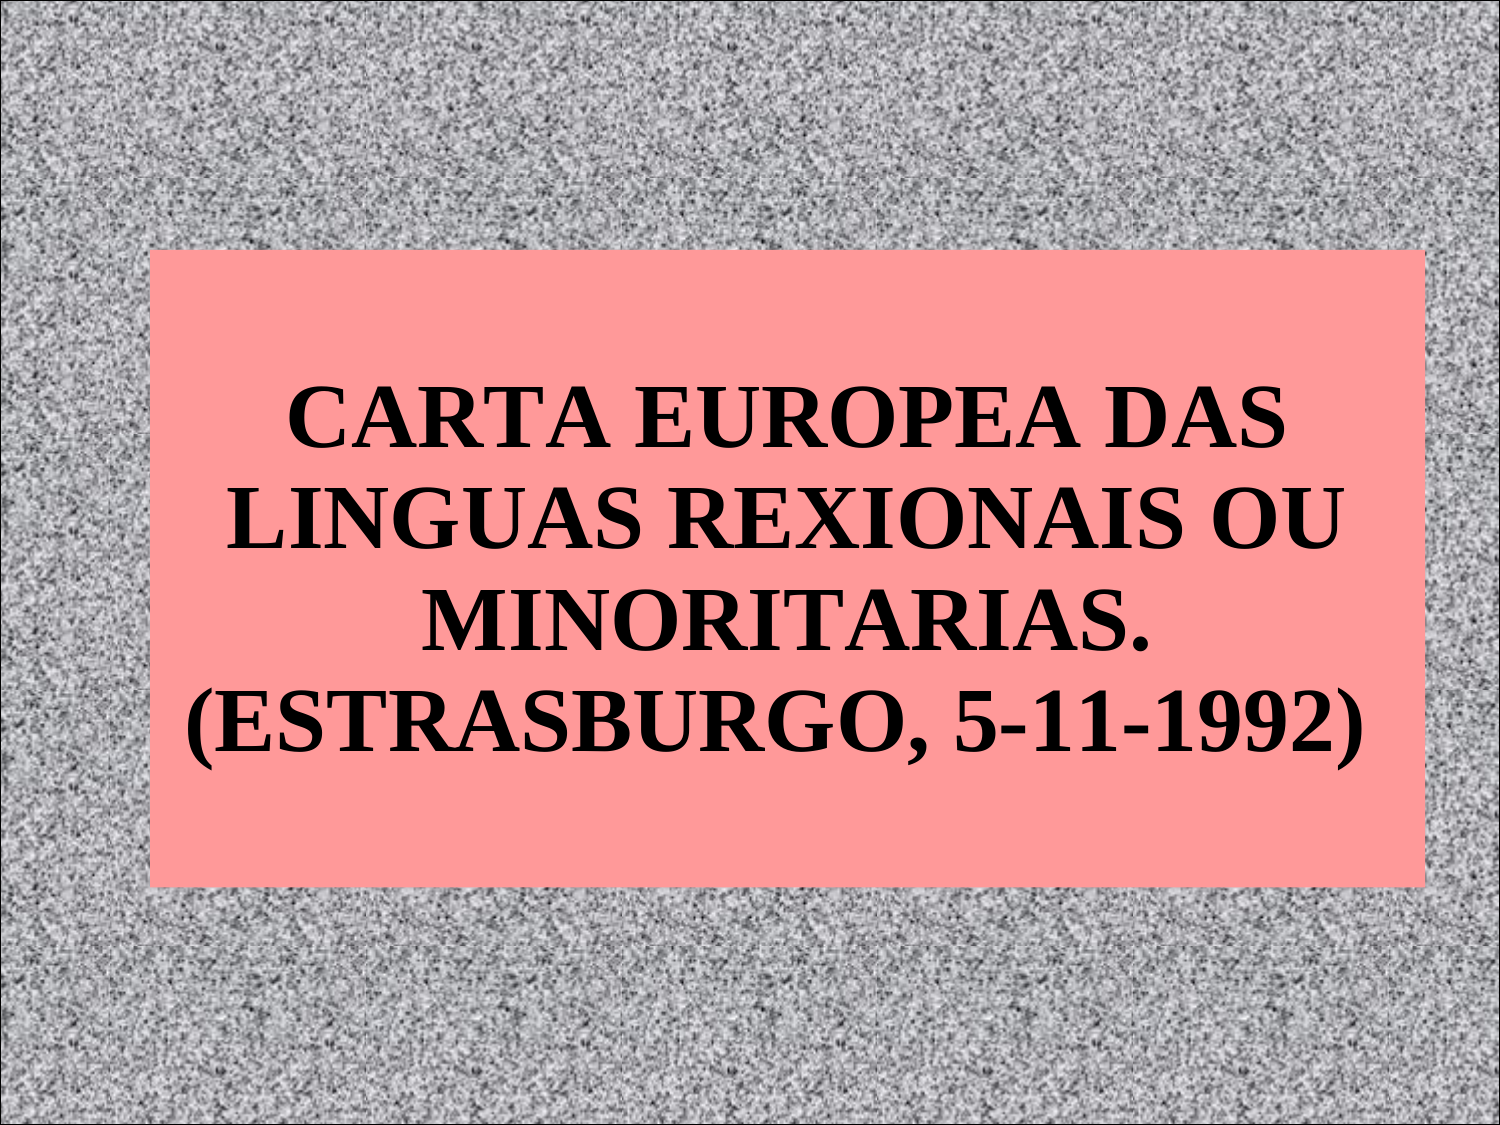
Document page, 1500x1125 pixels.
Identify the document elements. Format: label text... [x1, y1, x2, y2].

title CARTA EUROPEA DAS LINGUAS REXIONAIS OU MINORITARIAS. (ESTRASBURGO, 5-11-1992) [150, 249, 1426, 888]
text_box [0, 0, 1500, 1125]
